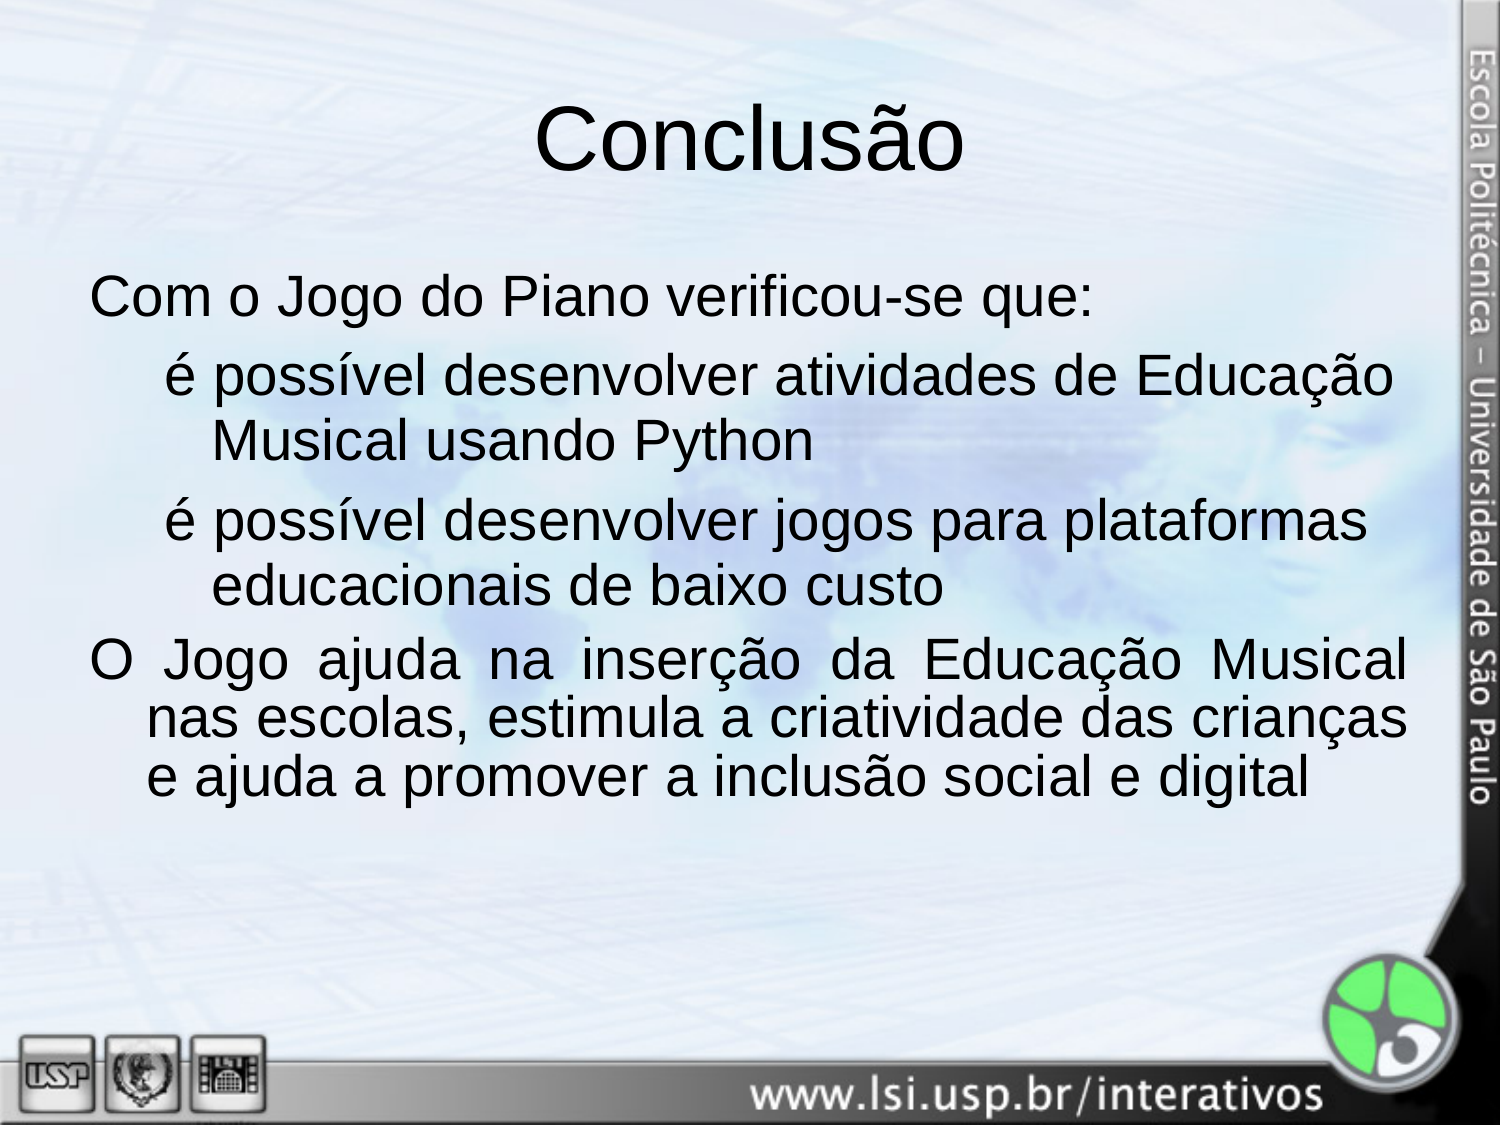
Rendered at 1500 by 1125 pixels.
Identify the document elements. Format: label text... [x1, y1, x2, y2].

title Conclusão [75, 45, 1426, 233]
picture [0, 0, 1500, 1125]
list Com o Jogo do Piano verificou-se que: é possível desenvolver atividades de Educação Musical usando Python é possível desenvolver jogos para plataformas educacionais de baixo custo O Jogo ajuda na inserção da Educação Musical nas escolas, estimula a criatividade das crianças e ajuda a promover a inclusão social e digital [75, 262, 1426, 1080]
